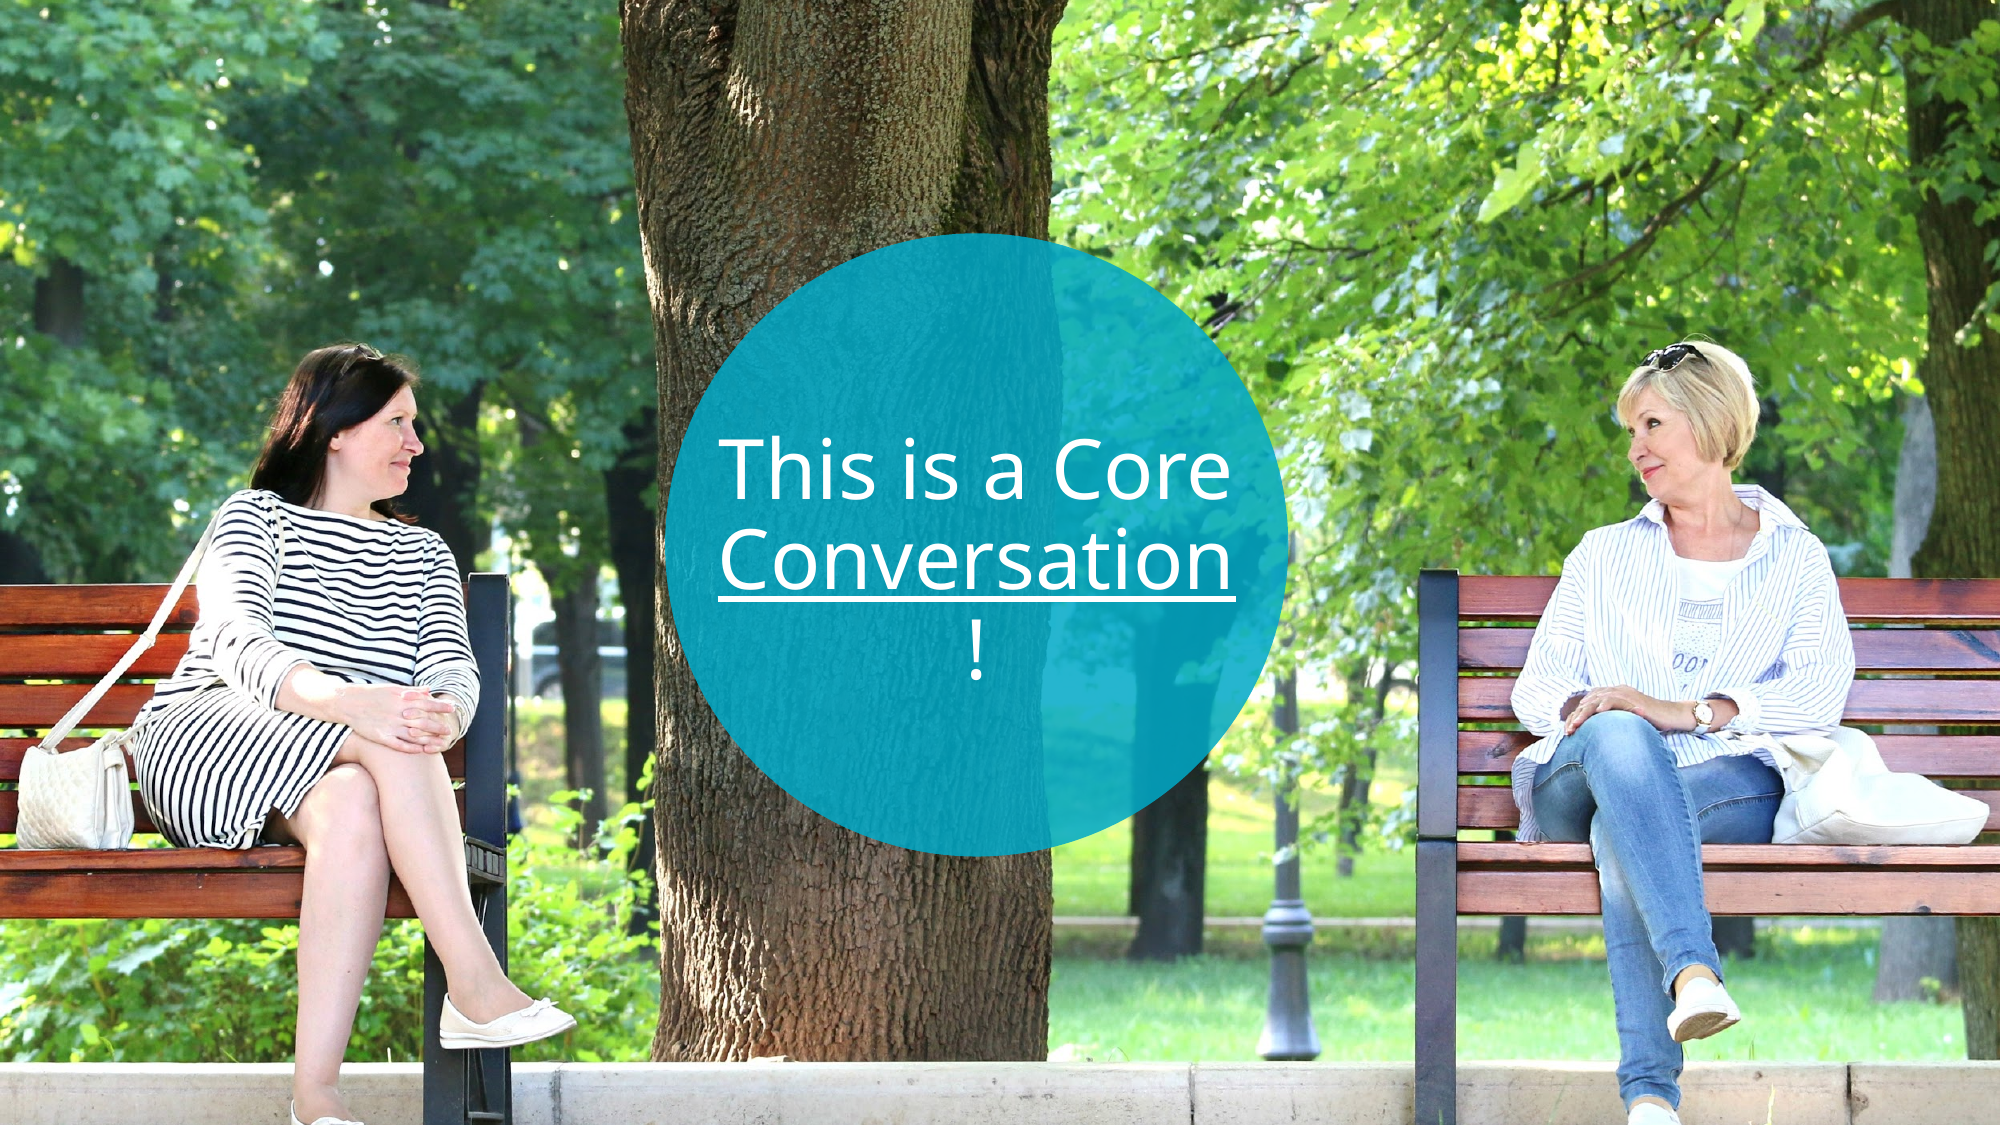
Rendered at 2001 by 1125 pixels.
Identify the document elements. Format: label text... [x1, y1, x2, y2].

picture [0, 0, 2000, 1125]
text_box [665, 233, 1289, 857]
title This is a Core Conversation! [693, 451, 1261, 674]
